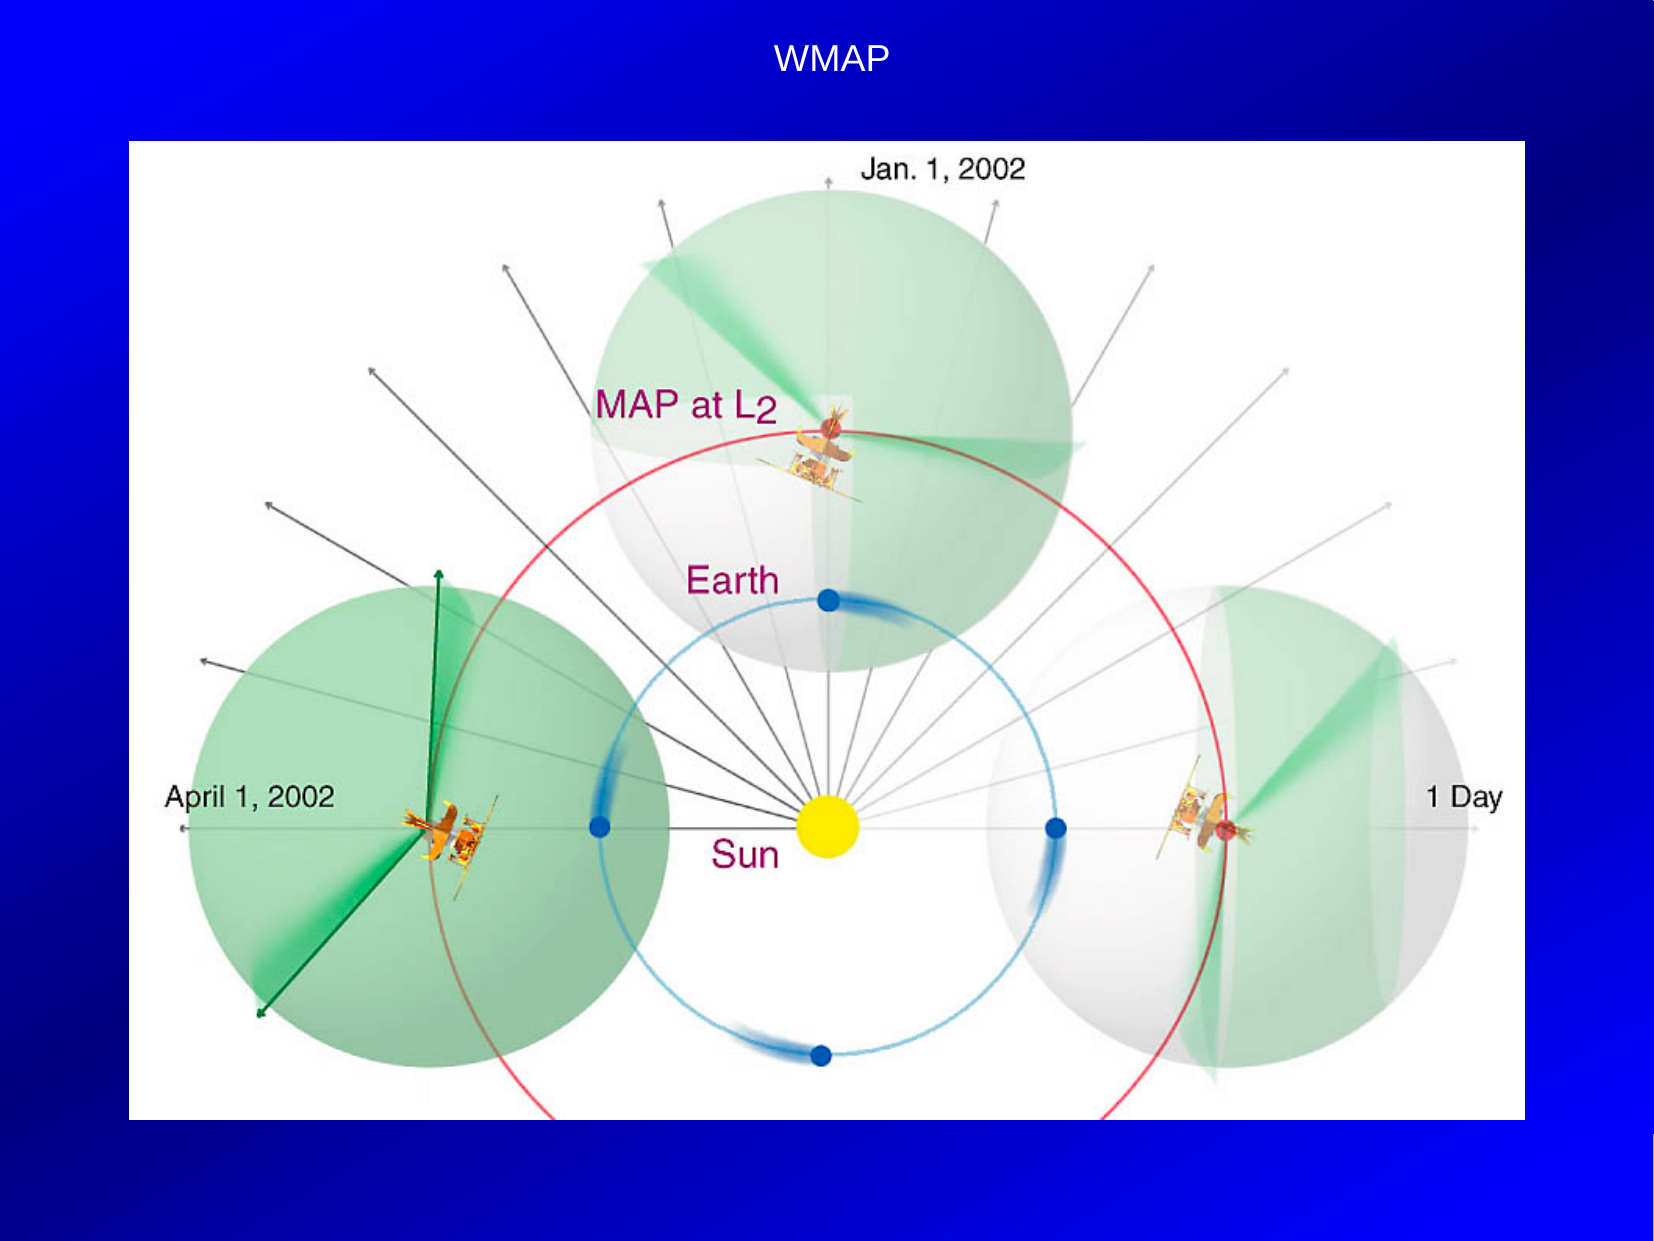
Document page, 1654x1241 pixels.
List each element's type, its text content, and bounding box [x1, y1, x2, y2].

text_box WMAP [759, 30, 906, 87]
picture [129, 141, 1525, 1120]
